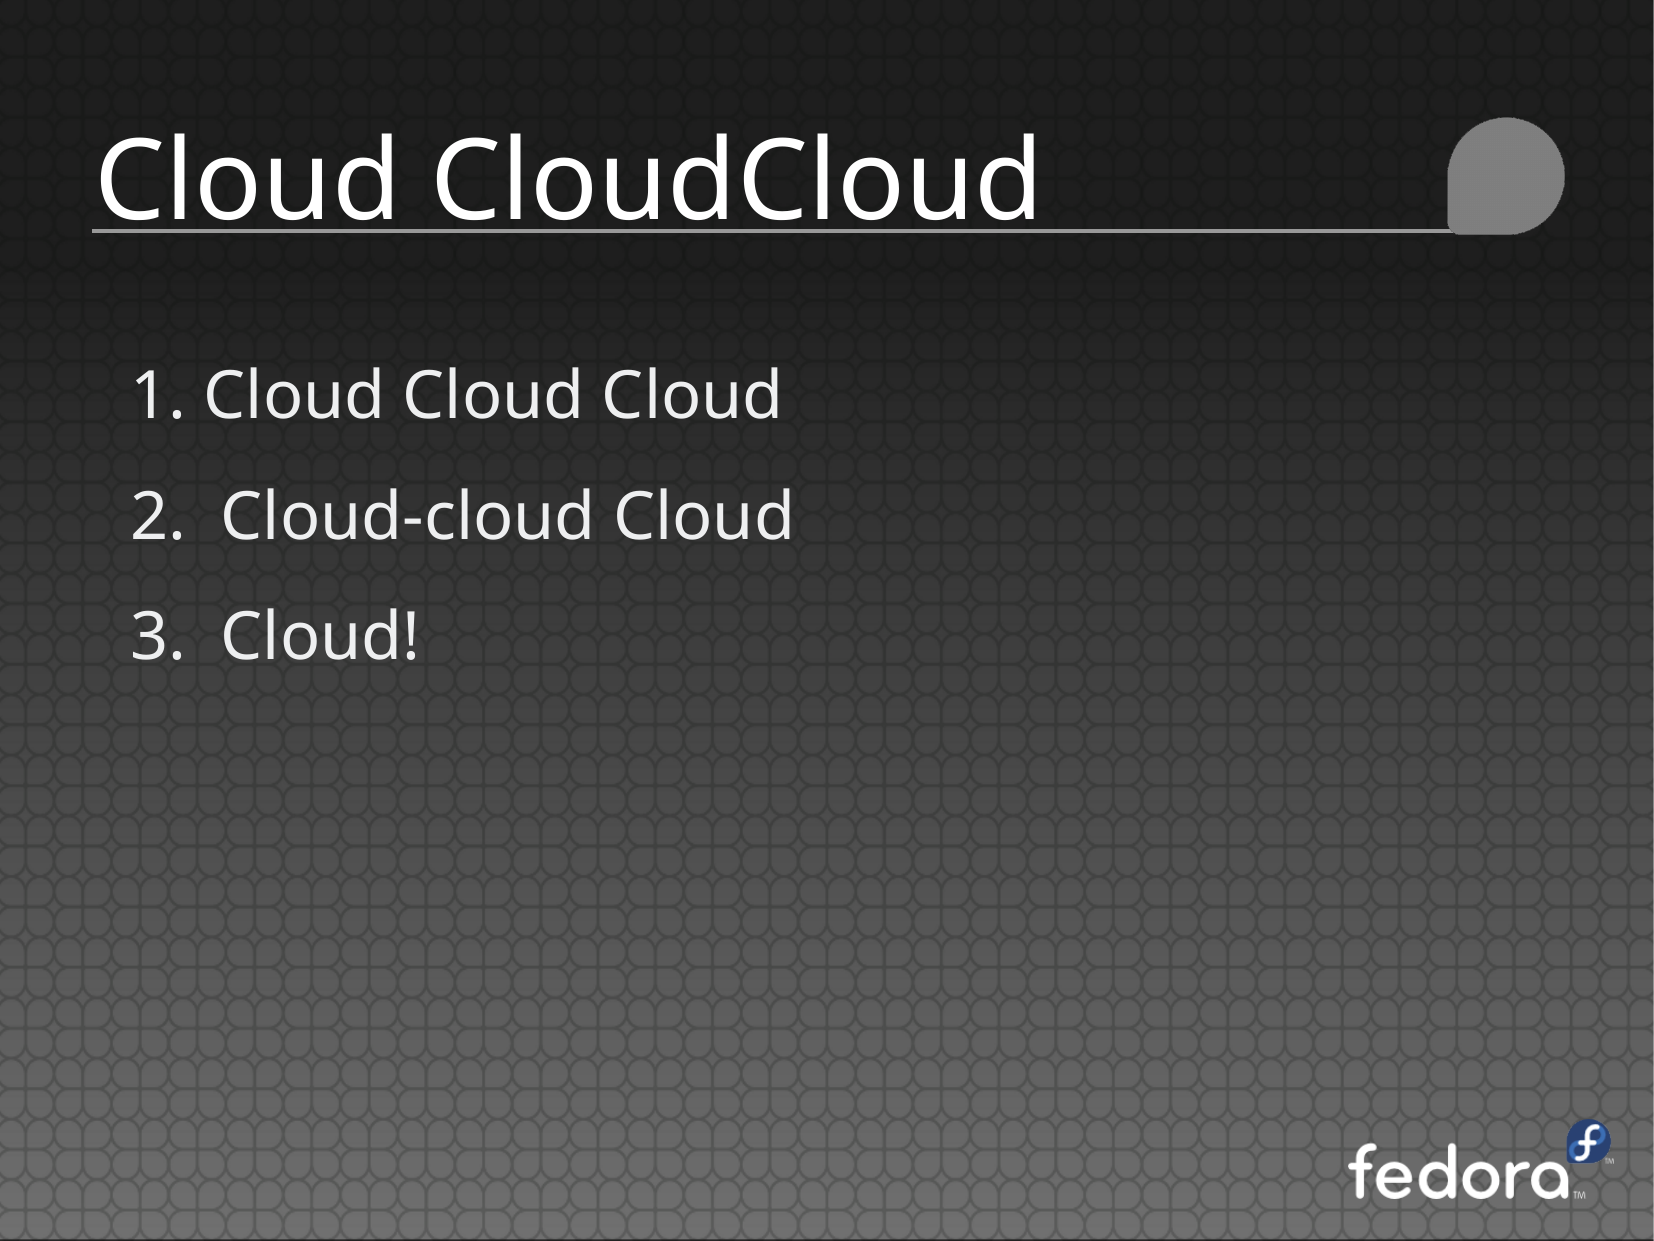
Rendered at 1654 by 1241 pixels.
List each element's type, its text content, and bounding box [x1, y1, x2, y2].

picture [0, 0, 1654, 1241]
list Cloud Cloud Cloud Cloud-cloud Cloud Cloud! [112, 227, 1501, 1163]
title Cloud CloudCloud [94, 100, 1426, 251]
